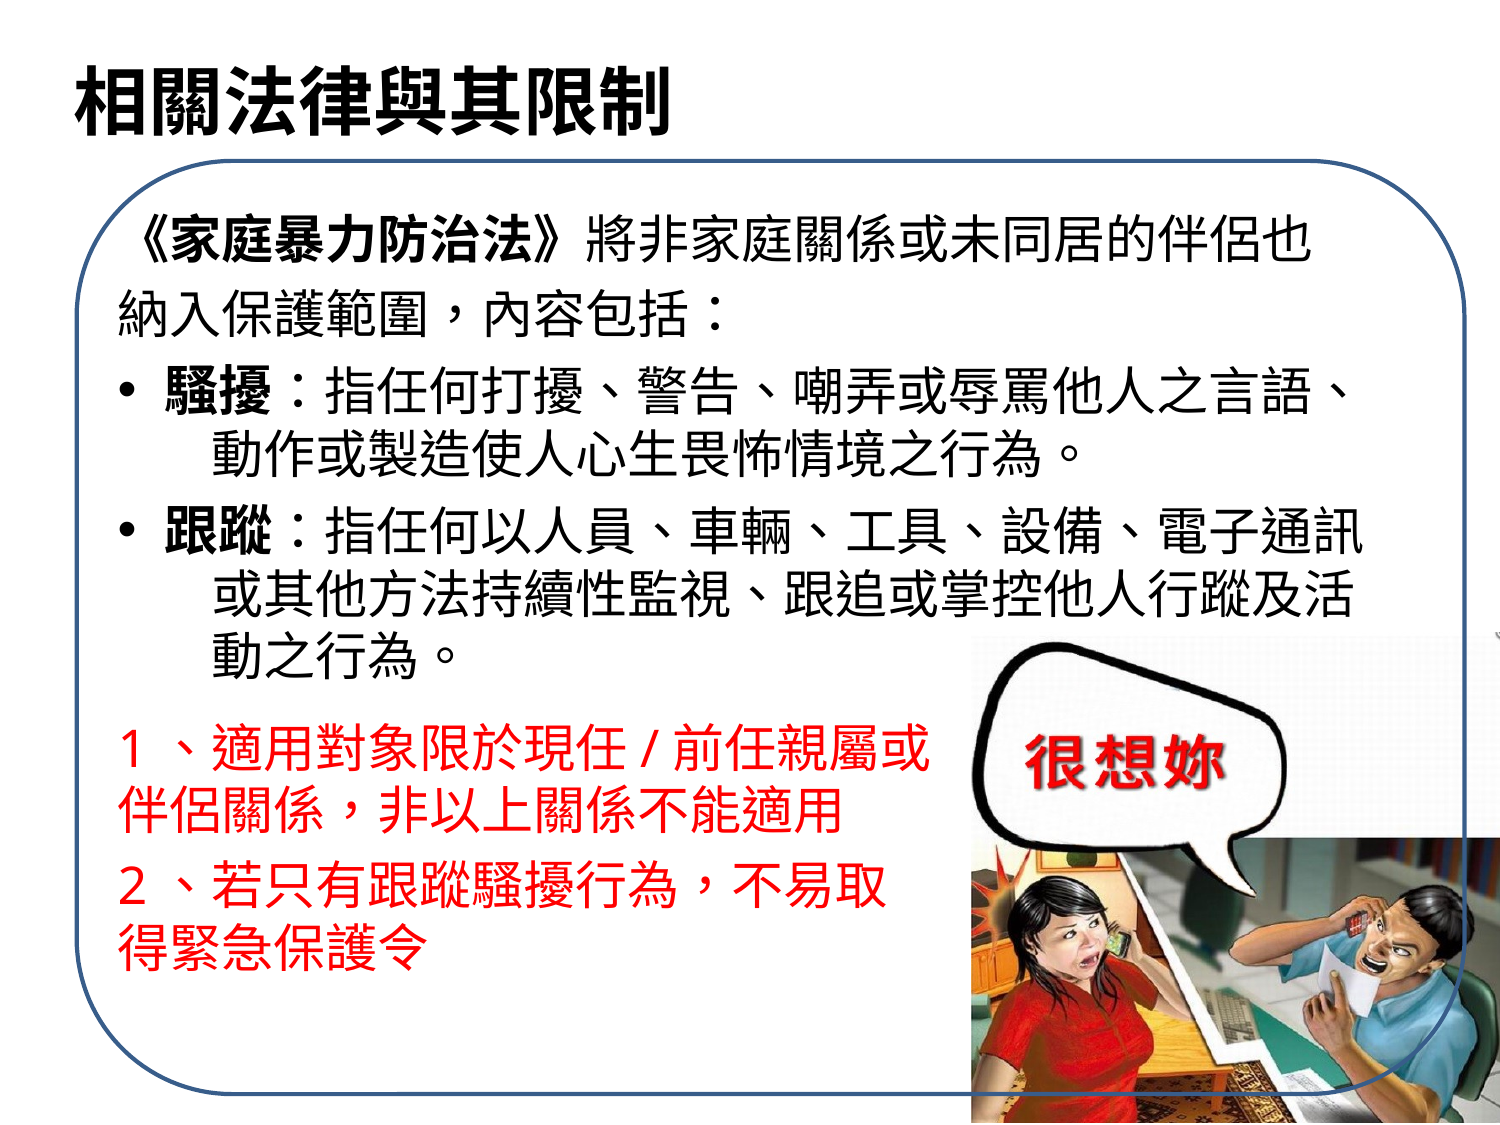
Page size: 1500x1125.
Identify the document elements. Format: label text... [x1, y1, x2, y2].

text_box 1、適用對象限於現任/前任親屬或伴侶關係，非以上關係不能適用 2、若只有跟蹤騷擾行為，不易取得緊急保護令 [103, 708, 953, 985]
picture [971, 632, 1462, 1091]
picture [971, 632, 1500, 1123]
text_box 相關法律與其限制 [59, 47, 689, 152]
text_box 《家庭暴力防治法》將非家庭關係或未同居的伴侶也 納入保護範圍，內容包括： 騷擾：指任何打擾、警告、嘲弄或辱罵他人之言語、動作或製造使人心生畏怖情境之行為。 跟蹤：指任何以人員、車輛、工具、設備、電子通訊或其他方法持續性監視、跟追或掌控他人行蹤及活動之行為。 [102, 198, 1400, 699]
